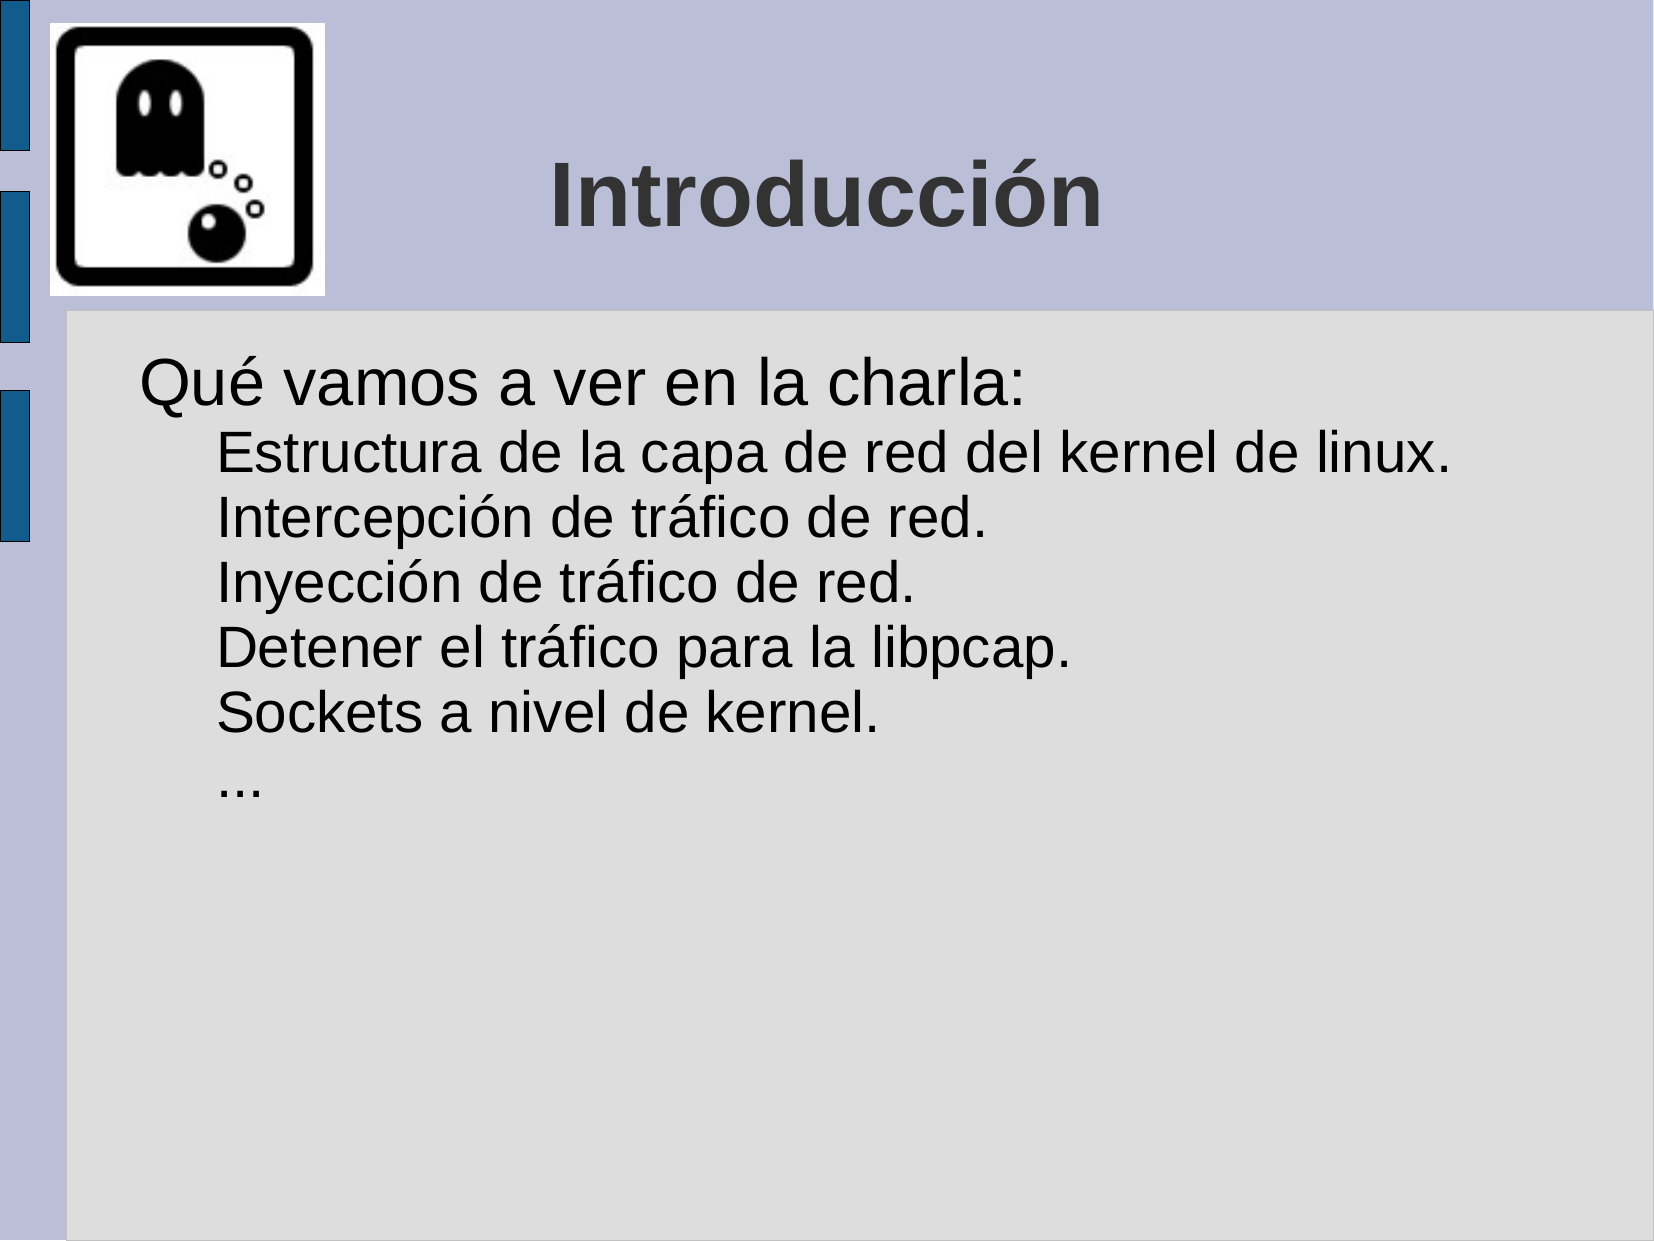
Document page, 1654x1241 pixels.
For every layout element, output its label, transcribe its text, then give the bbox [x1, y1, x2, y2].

picture [50, 23, 325, 296]
title Introducción [121, 91, 1534, 299]
list Qué vamos a ver en la charla: Estructura de la capa de red del kernel de linux. Intercepción de tráfico de red. Inyección de tráfico de red. Detener el tráfico para la libpcap. Sockets a nivel de kernel. ... [121, 344, 1534, 1127]
